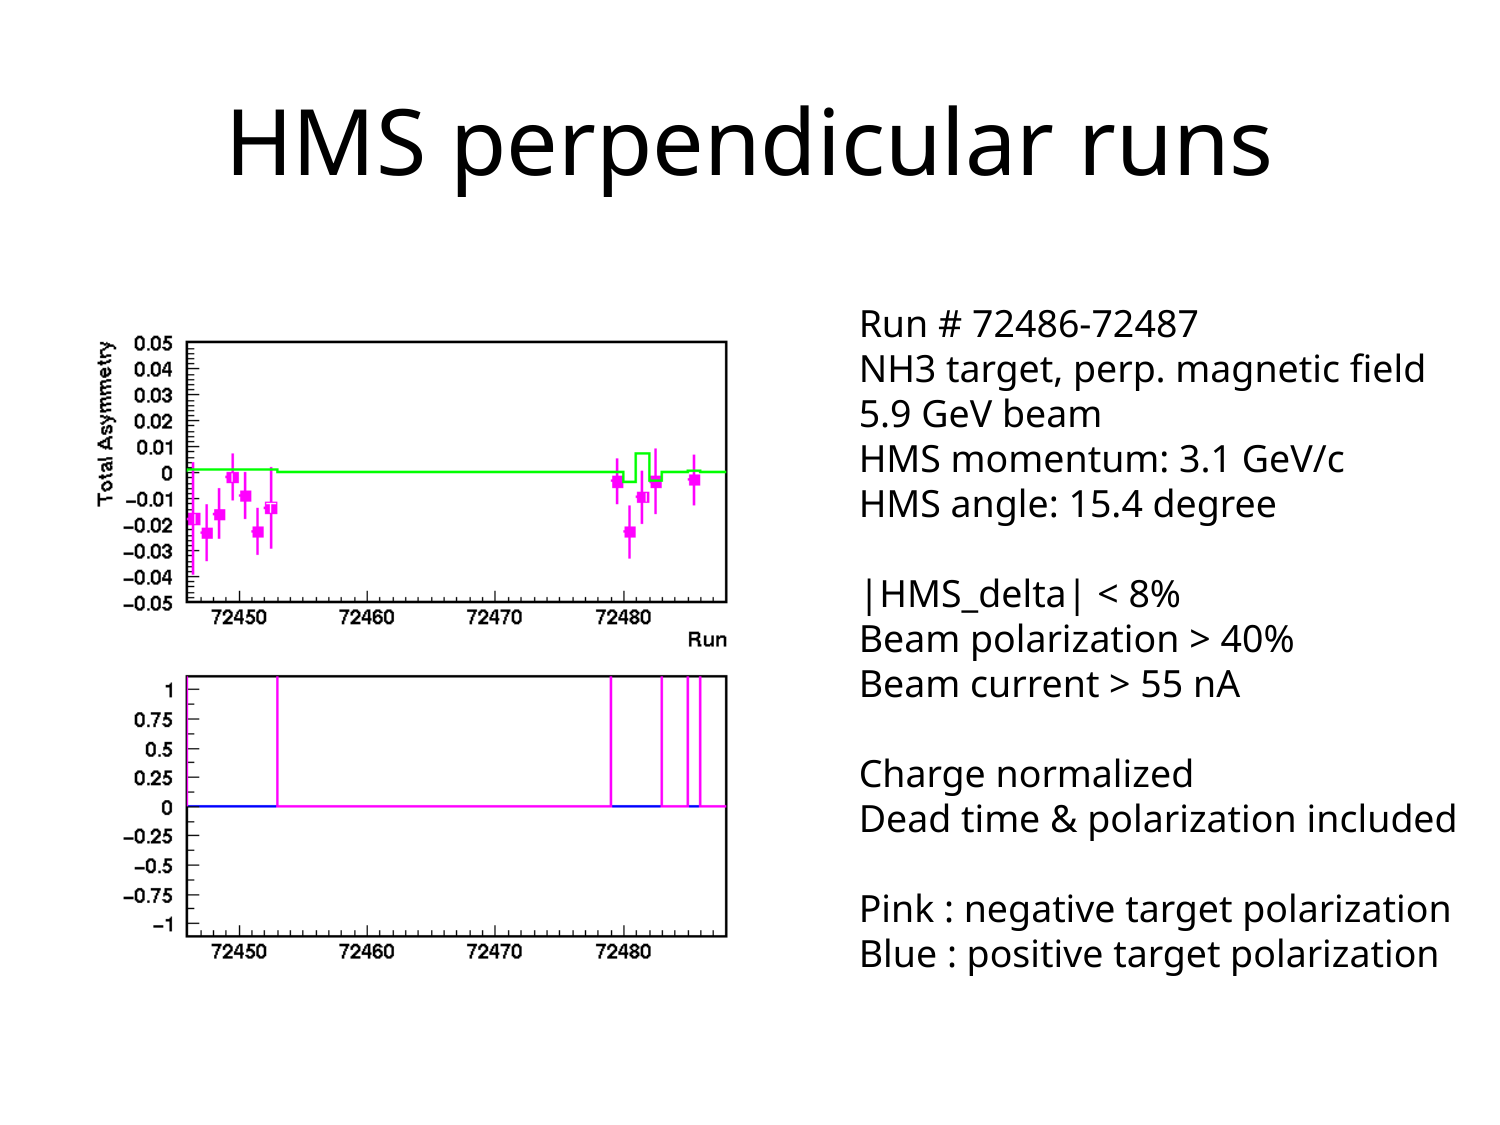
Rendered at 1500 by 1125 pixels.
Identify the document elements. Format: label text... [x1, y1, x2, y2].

title HMS perpendicular runs [75, 45, 1426, 233]
picture [58, 269, 802, 1012]
text_box Run # 72486-72487 NH3 target, perp. magnetic field 5.9 GeV beam HMS momentum: 3.1 GeV/c HMS angle: 15.4 degree |HMS_delta| < 8% Beam polarization > 40% Beam current > 55 nA Charge normalized Dead time & polarization included Pink : negative target polarization Blue : positive target polarization [843, 292, 1472, 990]
